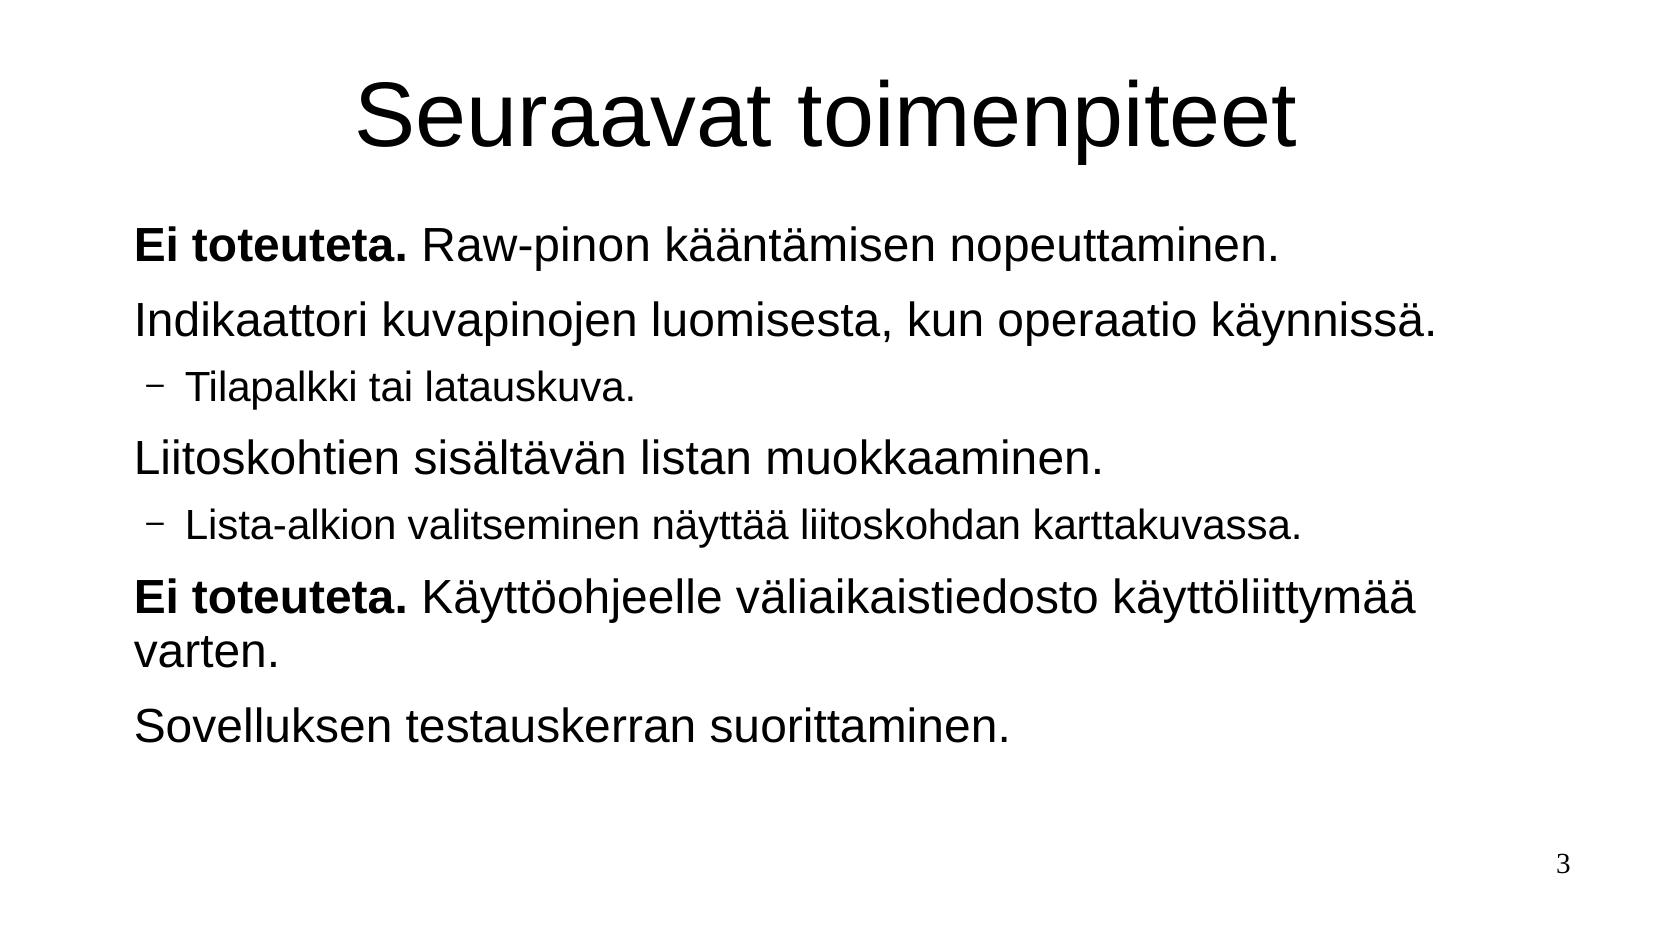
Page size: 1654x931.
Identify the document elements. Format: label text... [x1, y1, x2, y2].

list Ei toteuteta. Raw-pinon kääntämisen nopeuttaminen. Indikaattori kuvapinojen luomisesta, kun operaatio käynnissä. Tilapalkki tai latauskuva. Liitoskohtien sisältävän listan muokkaaminen. Lista-alkion valitseminen näyttää liitoskohdan karttakuvassa. Ei toteuteta. Käyttöohjeelle väliaikaistiedosto käyttöliittymää varten. Sovelluksen testauskerran suorittaminen. [82, 217, 1571, 758]
title Seuraavat toimenpiteet [82, 37, 1571, 193]
